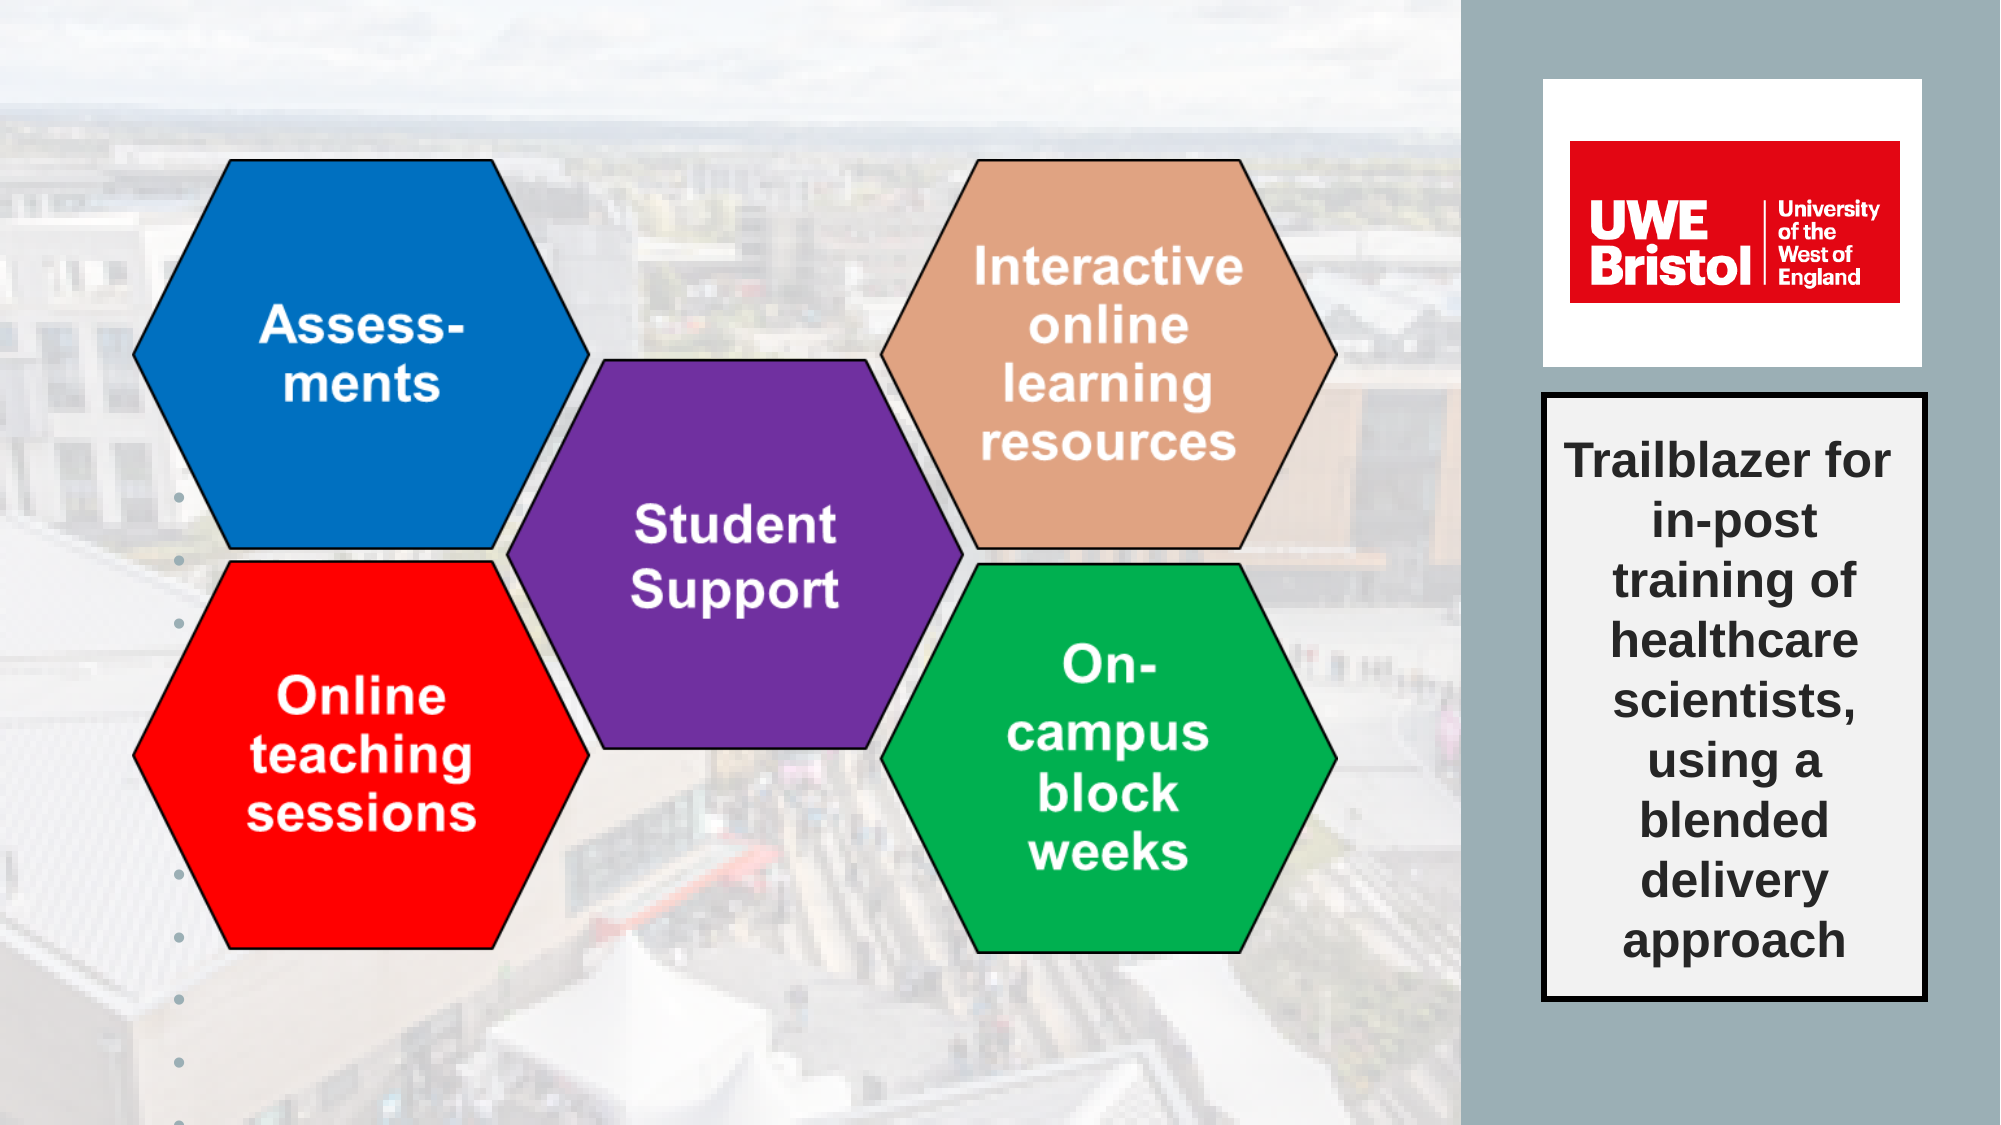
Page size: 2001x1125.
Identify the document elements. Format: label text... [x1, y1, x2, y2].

text_box Trailblazer for in-post training of healthcare scientists, using a blended delivery approach [1544, 395, 1925, 999]
text_box [157, 406, 1378, 966]
picture [1570, 141, 1900, 303]
picture [0, 0, 1461, 1125]
text_box [1461, 0, 2000, 1125]
